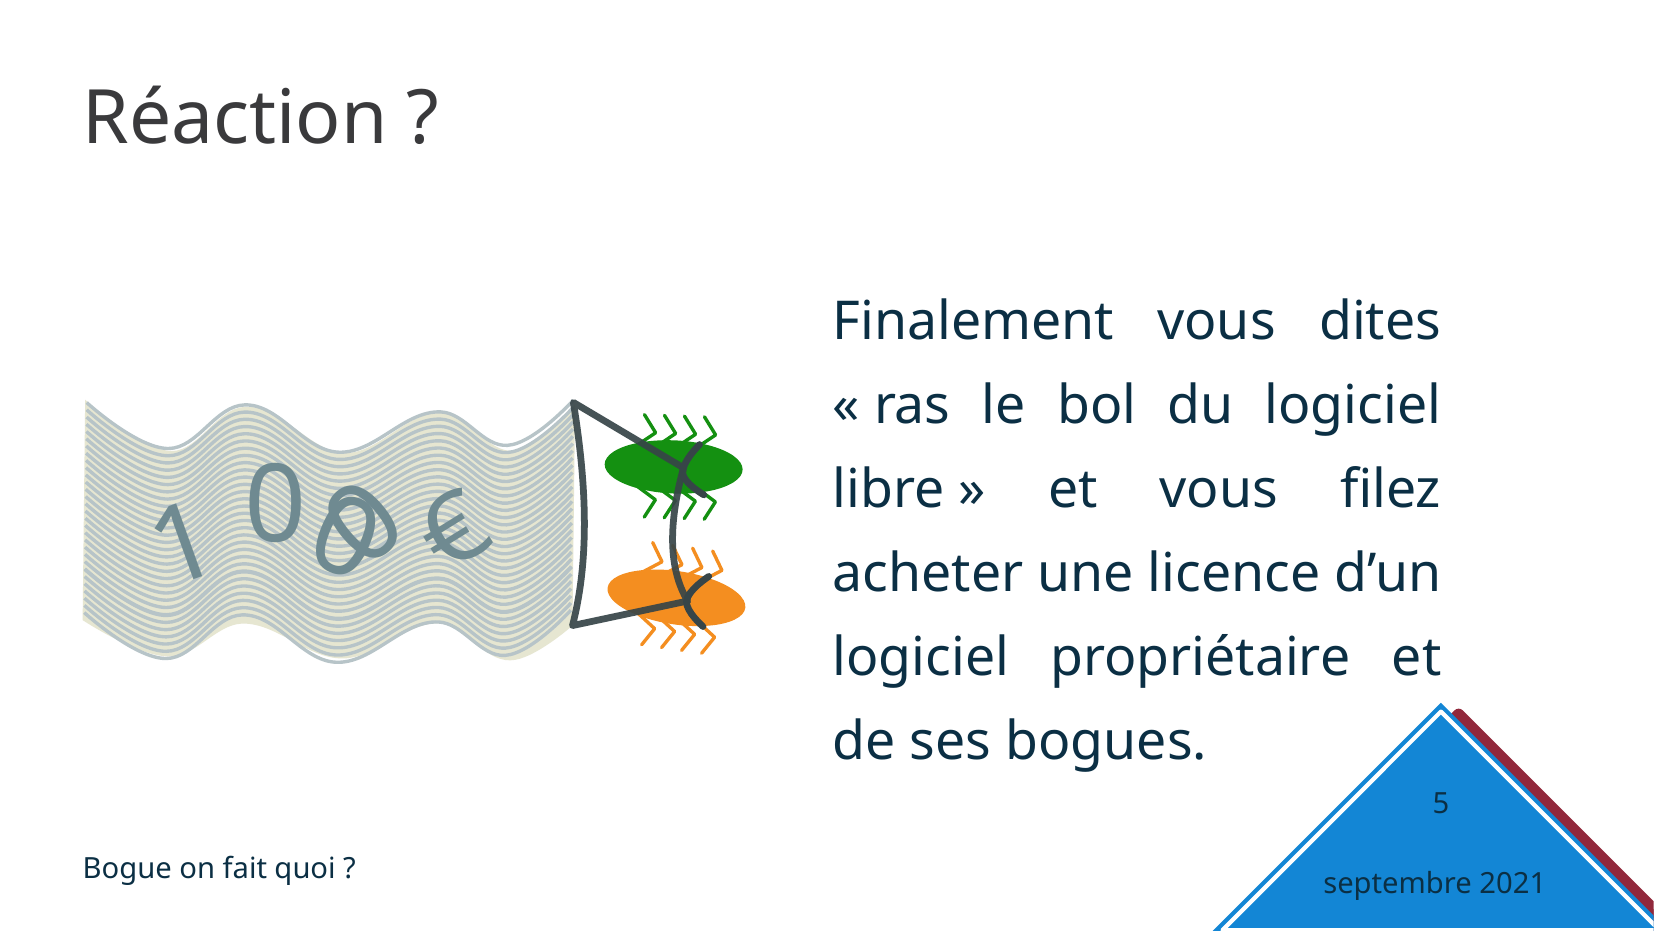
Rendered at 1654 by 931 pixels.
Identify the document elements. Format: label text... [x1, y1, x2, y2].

title Réaction ? [82, 37, 1571, 193]
picture [82, 399, 746, 664]
list Finalement vous dites « ras le bol du logiciel libre » et vous filez acheter une licence d’un logiciel propriétaire et de ses bogues. [778, 271, 1442, 792]
